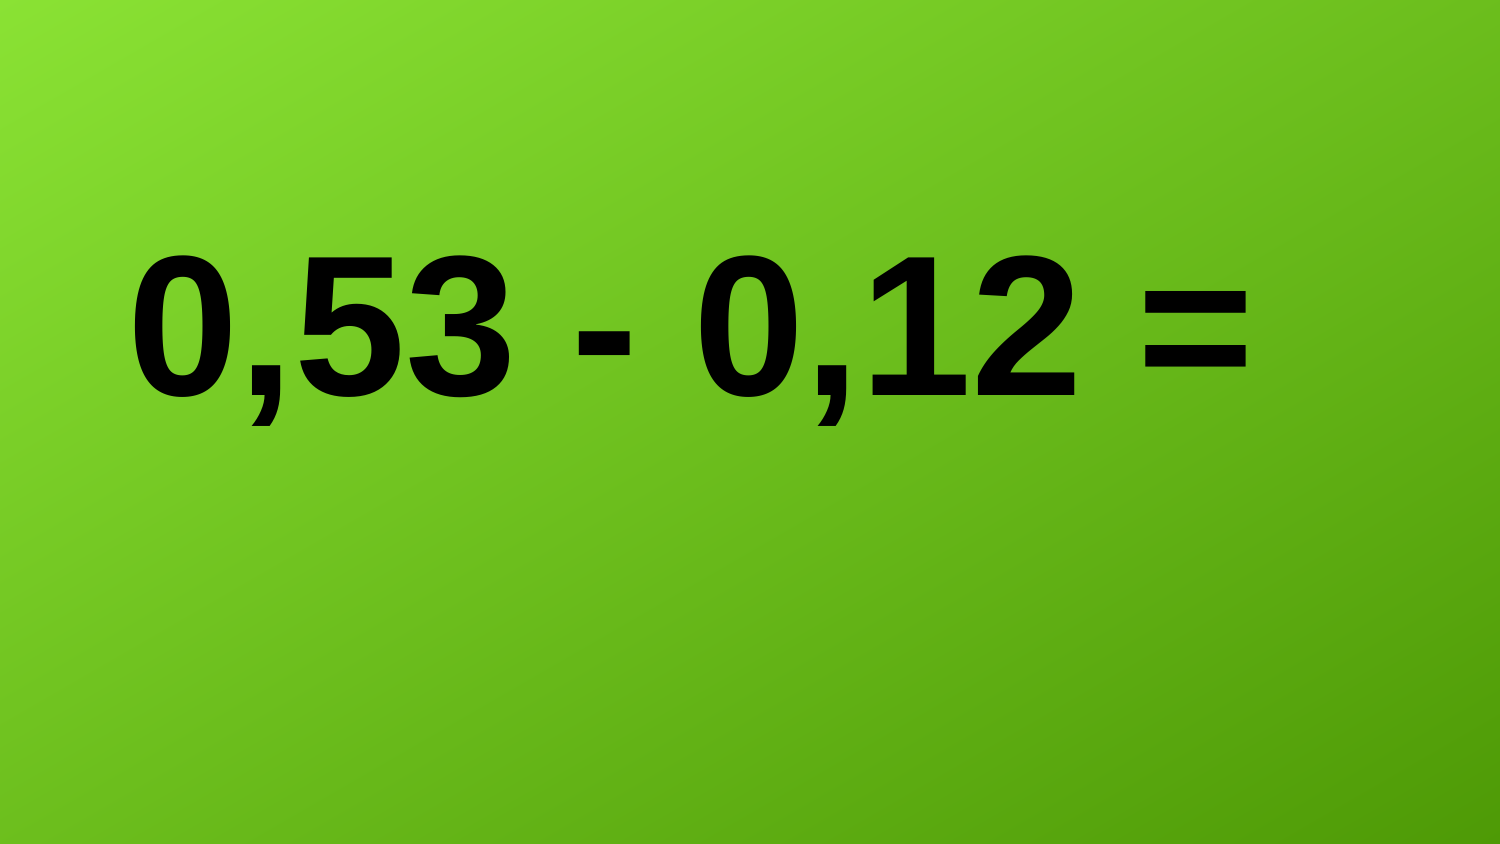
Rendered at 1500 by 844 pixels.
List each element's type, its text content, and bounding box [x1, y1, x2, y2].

title 0,53 - 0,12 = [112, 259, 1388, 450]
